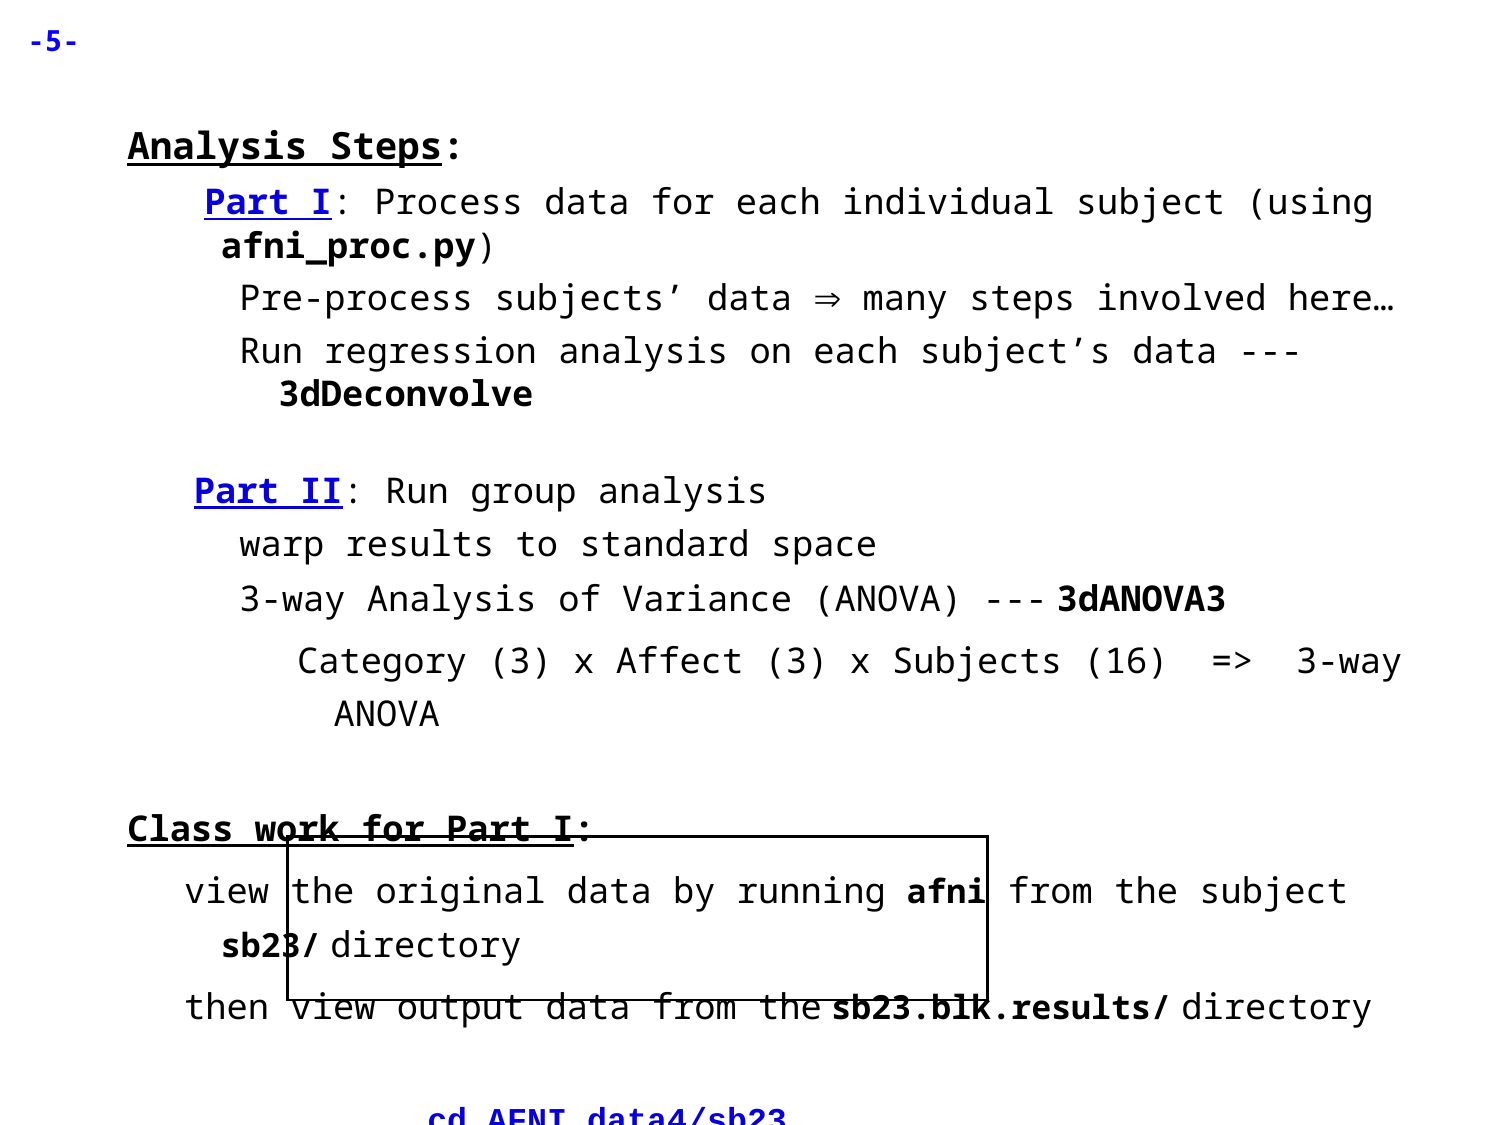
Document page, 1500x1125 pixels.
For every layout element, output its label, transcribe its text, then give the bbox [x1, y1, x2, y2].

list Analysis Steps: Part I: Process data for each individual subject (using afni_proc.py) Pre-process subjects’ data  many steps involved here… Run regression analysis on each subject’s data --- 3dDeconvolve Part II: Run group analysis warp results to standard space 3-way Analysis of Variance (ANOVA) --- 3dANOVA3 Category (3) x Affect (3) x Subjects (16) => 3-way ANOVA Class work for Part I: view the original data by running afni from the subject sb23/ directory then view output data from the sb23.blk.results/ directory cd AFNI_data4/sb23 ls afni & [112, 112, 1463, 1063]
